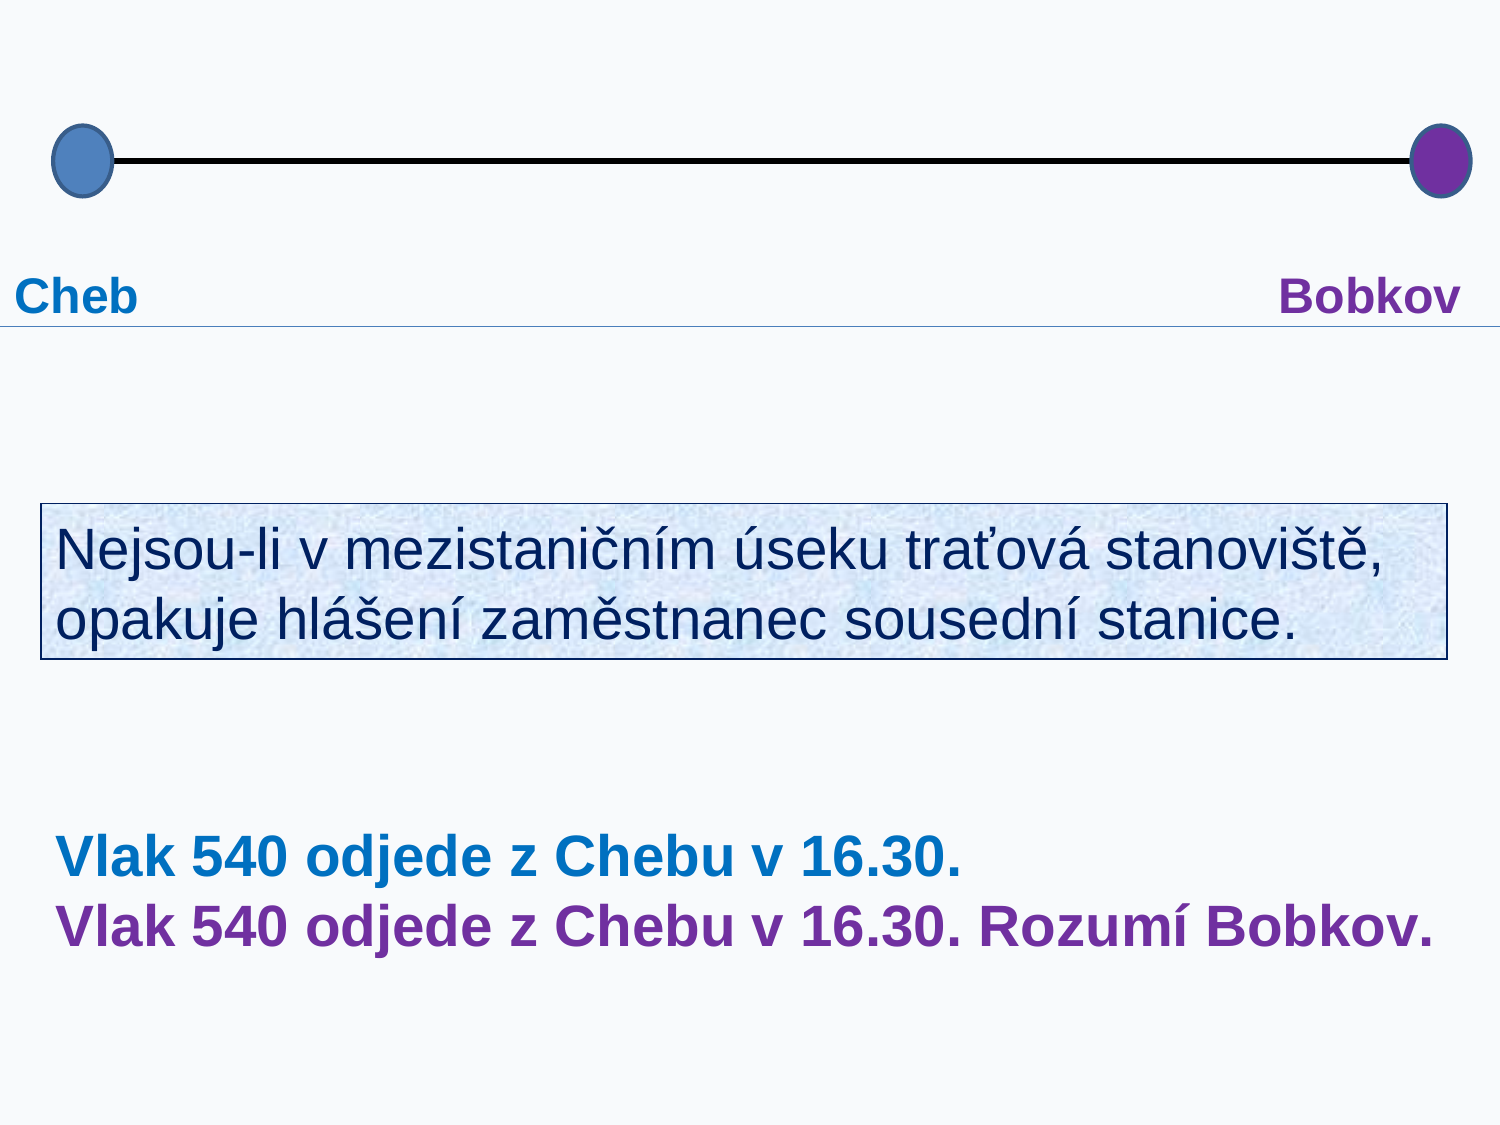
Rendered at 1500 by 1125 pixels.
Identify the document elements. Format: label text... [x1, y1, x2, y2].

text_box Bobkov [1263, 255, 1500, 326]
text_box [53, 125, 113, 197]
text_box Cheb [0, 255, 189, 326]
text_box Cheb [0, 327, 189, 331]
text_box [1411, 125, 1471, 197]
text_box Nejsou-li v mezistaničním úseku traťová stanoviště, opakuje hlášení zaměstnanec sousední stanice. [41, 503, 1447, 659]
text_box Bobkov [1263, 327, 1500, 331]
text_box Vlak 540 odjede z Chebu v 16.30. Vlak 540 odjede z Chebu v 16.30. Rozumí Bobkov. [41, 810, 1459, 1037]
